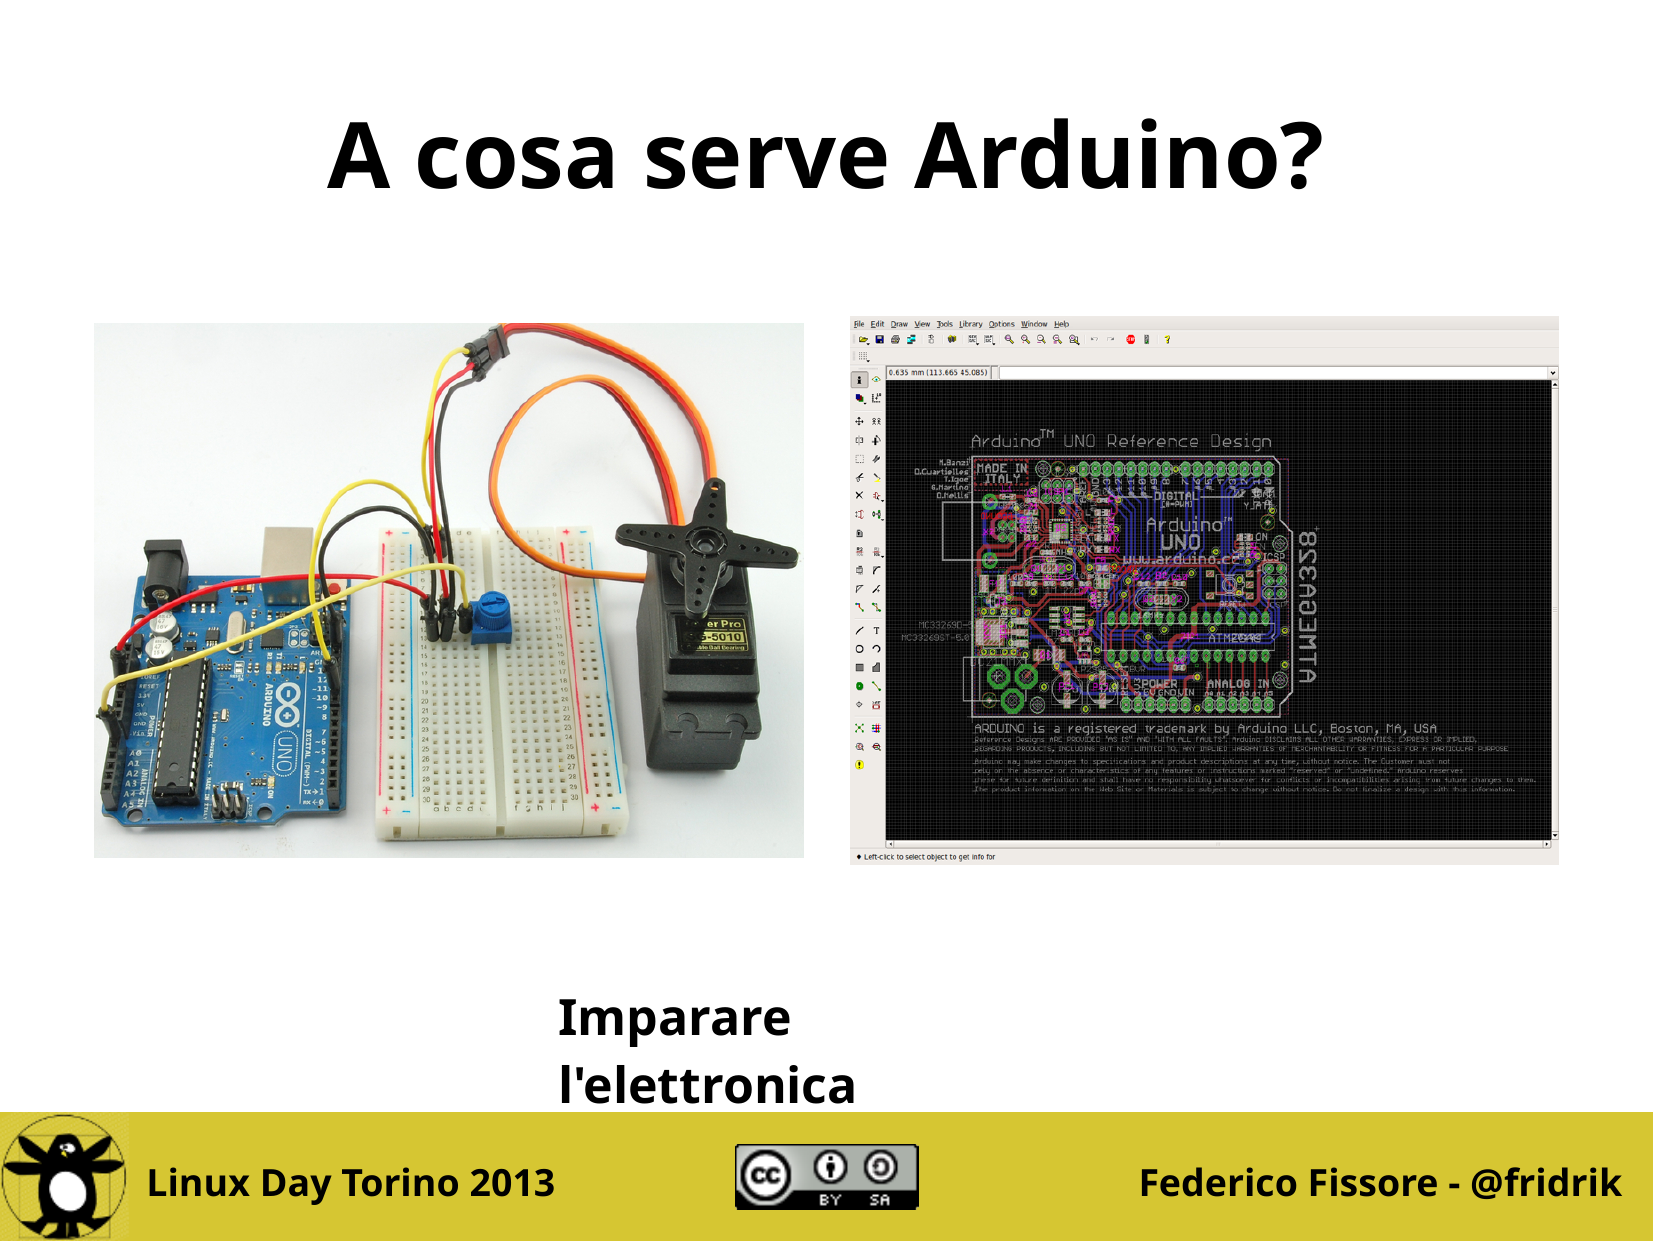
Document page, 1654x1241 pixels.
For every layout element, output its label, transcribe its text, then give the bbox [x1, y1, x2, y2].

picture [850, 316, 1559, 865]
text_box Imparare l'elettronica [543, 974, 1111, 1046]
picture [0, 1112, 1653, 1241]
text_box Linux Day Torino 2013 [131, 1148, 553, 1206]
title A cosa serve Arduino? [82, 49, 1571, 257]
picture [94, 323, 804, 858]
text_box Federico Fissore - @fridrik [1123, 1148, 1627, 1206]
